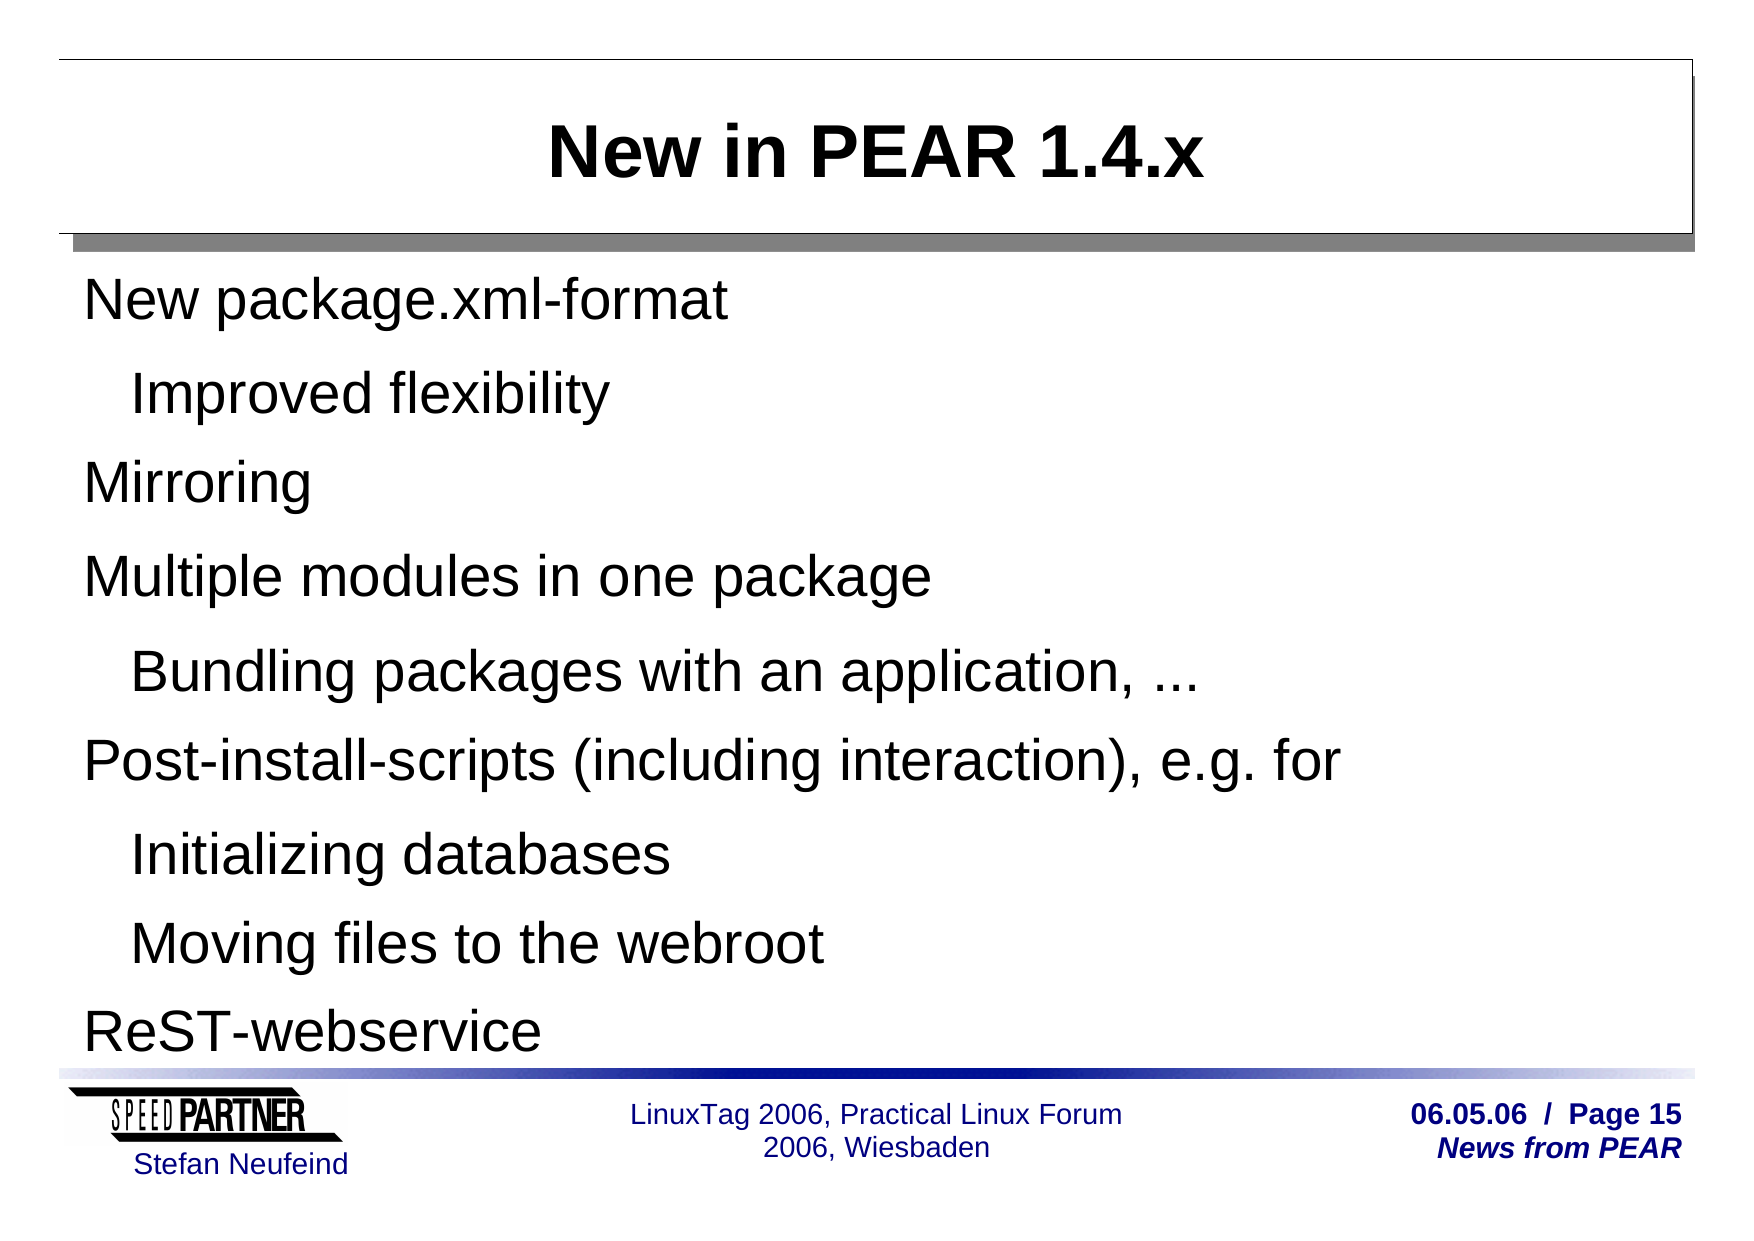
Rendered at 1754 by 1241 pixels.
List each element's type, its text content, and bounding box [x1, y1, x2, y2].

list New package.xml-format Improved flexibility Mirroring Multiple modules in one package Bundling packages with an application, ... Post-install-scripts (including interaction), e.g. for Initializing databases Moving files to the webroot ReST-webservice [71, 266, 1695, 1063]
title New in PEAR 1.4.x [59, 59, 1695, 244]
picture [59, 1068, 1695, 1079]
picture [64, 1082, 348, 1146]
